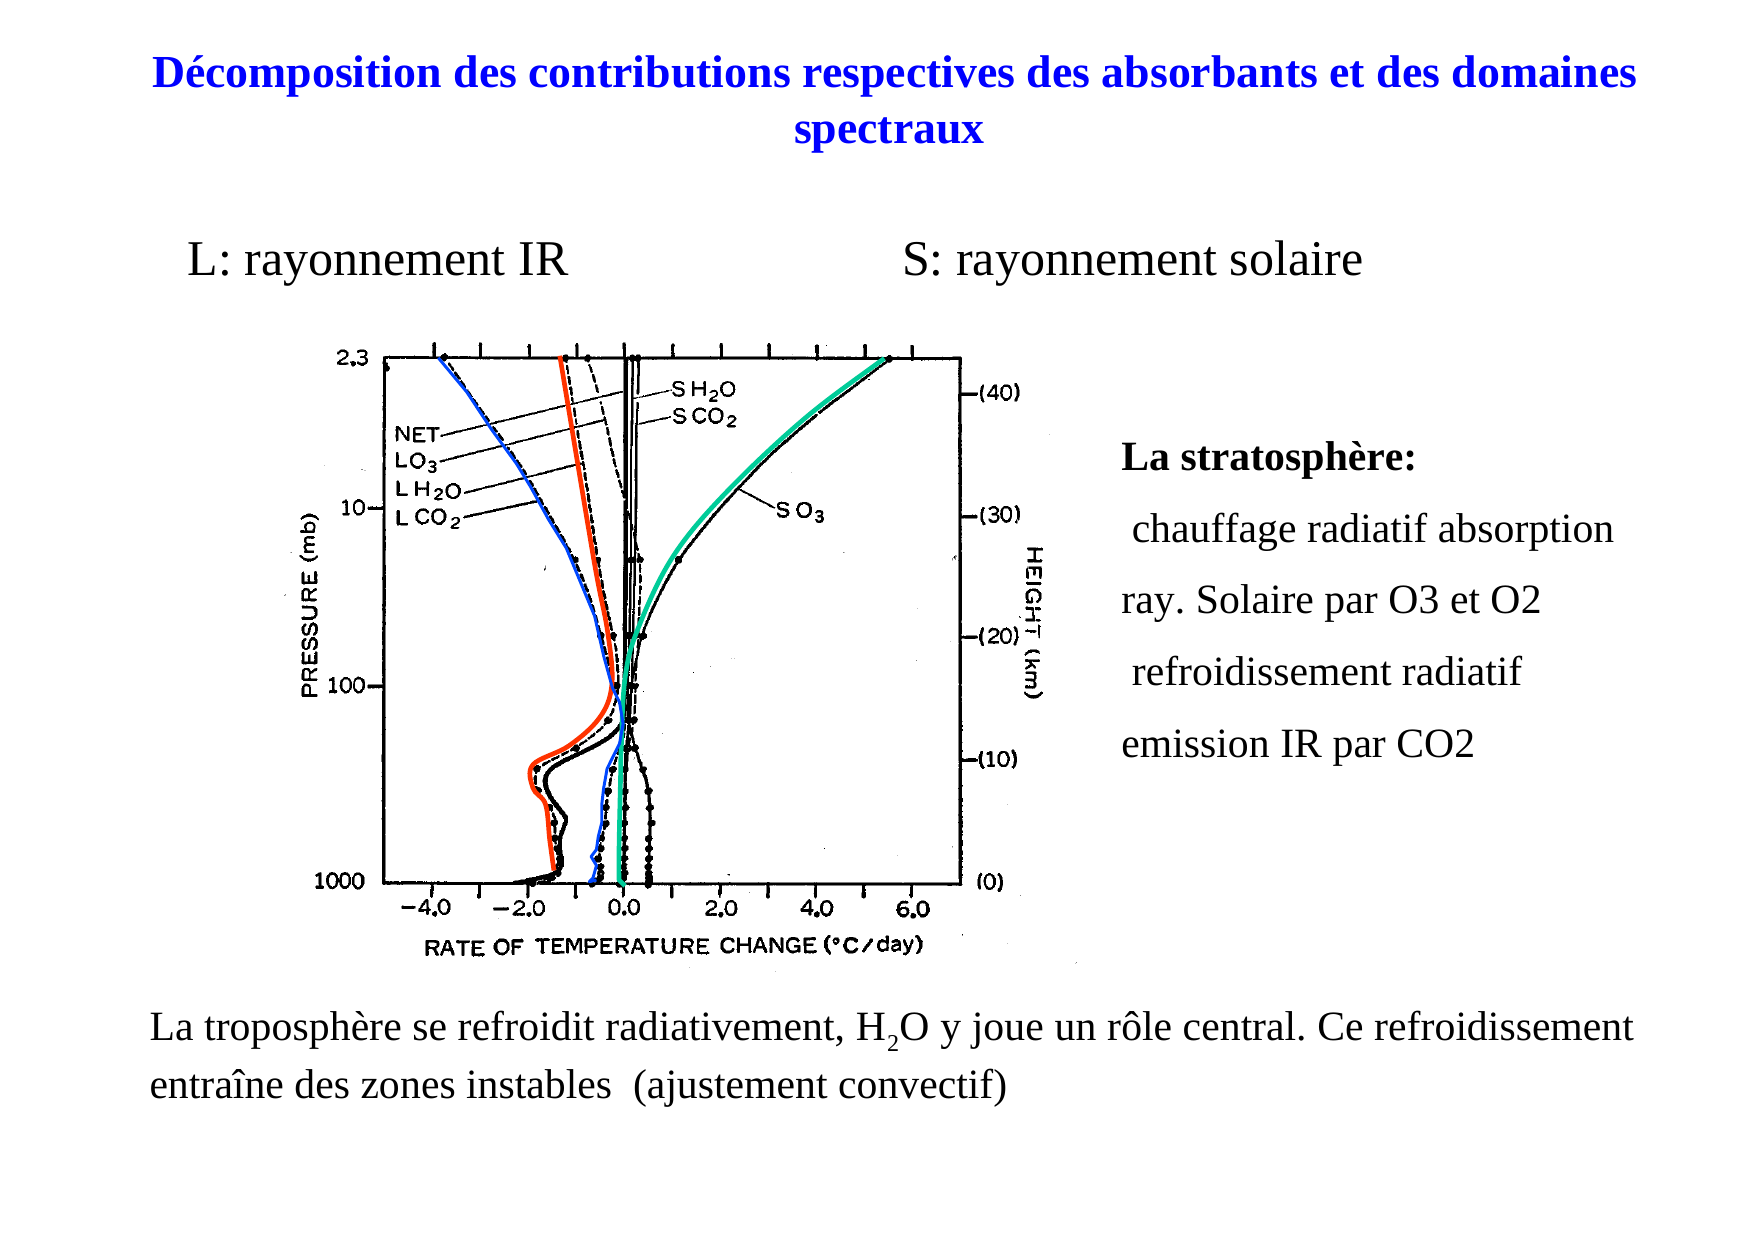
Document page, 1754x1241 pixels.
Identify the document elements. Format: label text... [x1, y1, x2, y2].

text_box La stratosphère: chauffage radiatif absorption ray. Solaire par O3 et O2 refroidissement radiatif emission IR par CO2 [1106, 418, 1674, 806]
text_box L: rayonnement IR [172, 214, 772, 299]
picture [278, 323, 1079, 972]
text_box Décomposition des contributions respectives des absorbants et des domaines spectraux [58, 32, 1732, 162]
text_box S: rayonnement solaire [887, 214, 1487, 299]
text_box La troposphère se refroidit radiativement, H2O y joue un rôle central. Ce refroidissement entraîne des zones instables (ajustement convectif) [134, 989, 1661, 1116]
